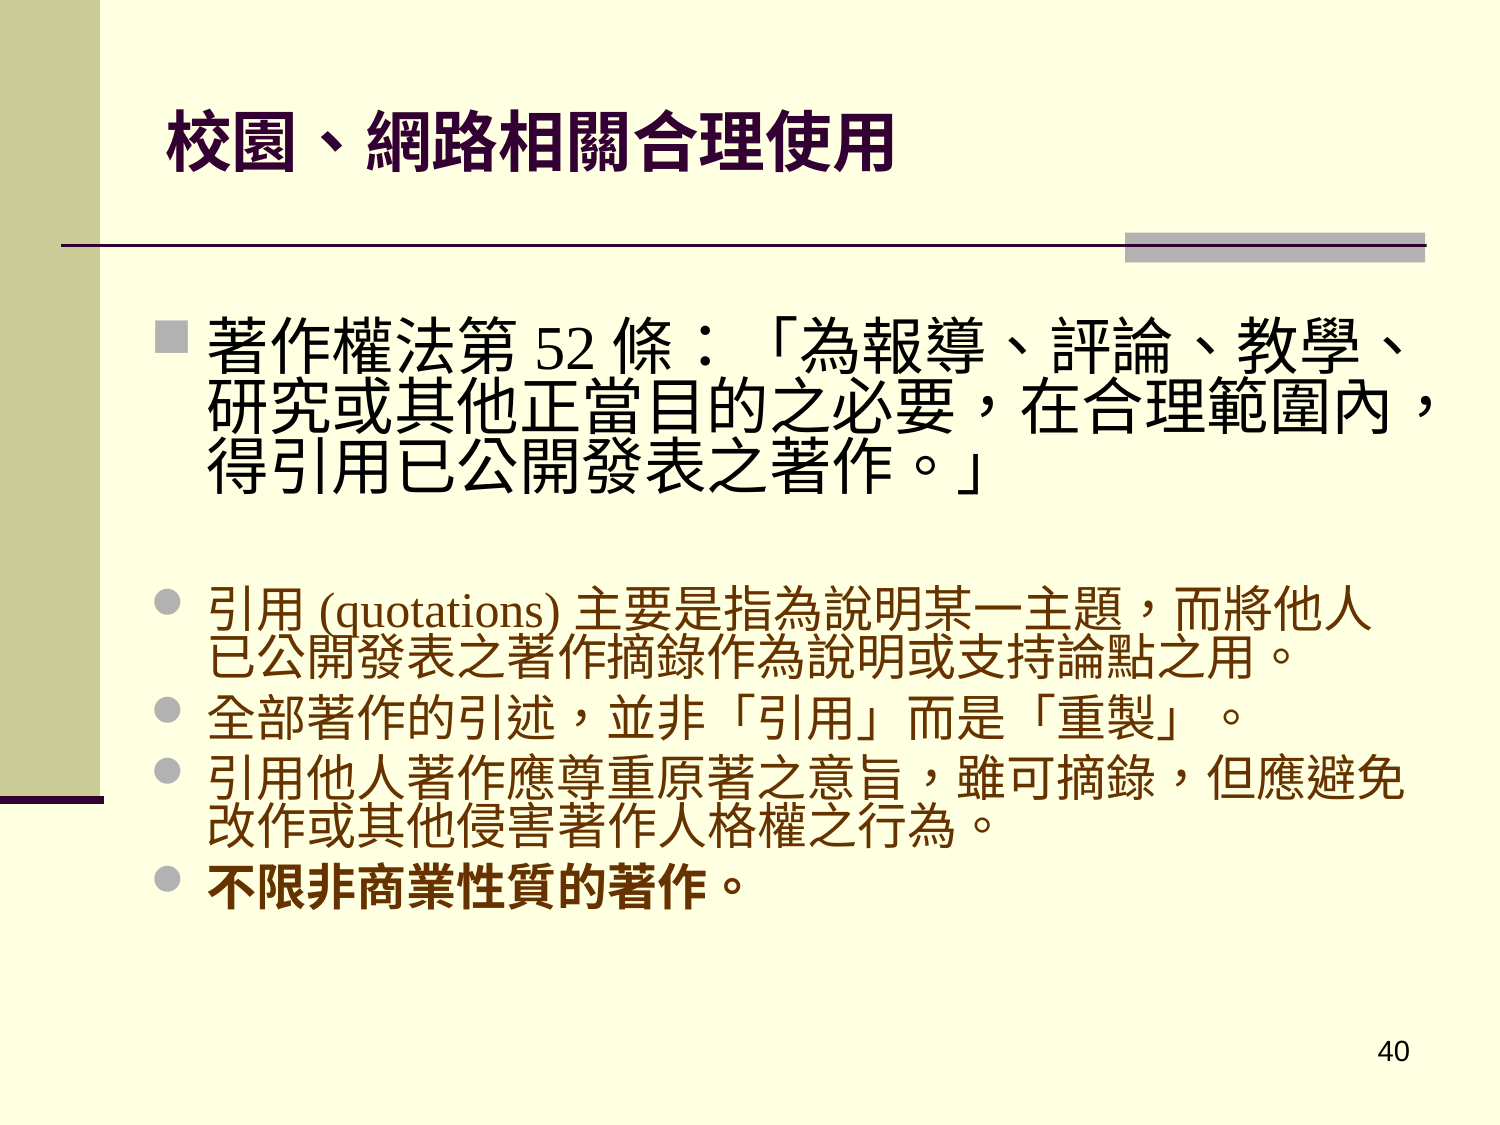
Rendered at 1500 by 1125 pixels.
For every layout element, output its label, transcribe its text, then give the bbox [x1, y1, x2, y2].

text_box <編號> [1074, 1024, 1426, 1103]
list 著作權法第52條：「為報導、評論、教學、研究或其他正當目的之必要，在合理範圍內，得引用已公開發表之著作。」 引用(quotations)主要是指為說明某一主題，而將他人已公開發表之著作摘錄作為說明或支持論點之用。 全部著作的引述，並非「引用」而是「重製」。 引用他人著作應尊重原著之意旨，雖可摘錄，但應避免改作或其他侵害著作人格權之行為。 不限非商業性質的著作。 [135, 314, 1427, 1024]
title 校園、網路相關合理使用 [150, 45, 1426, 234]
